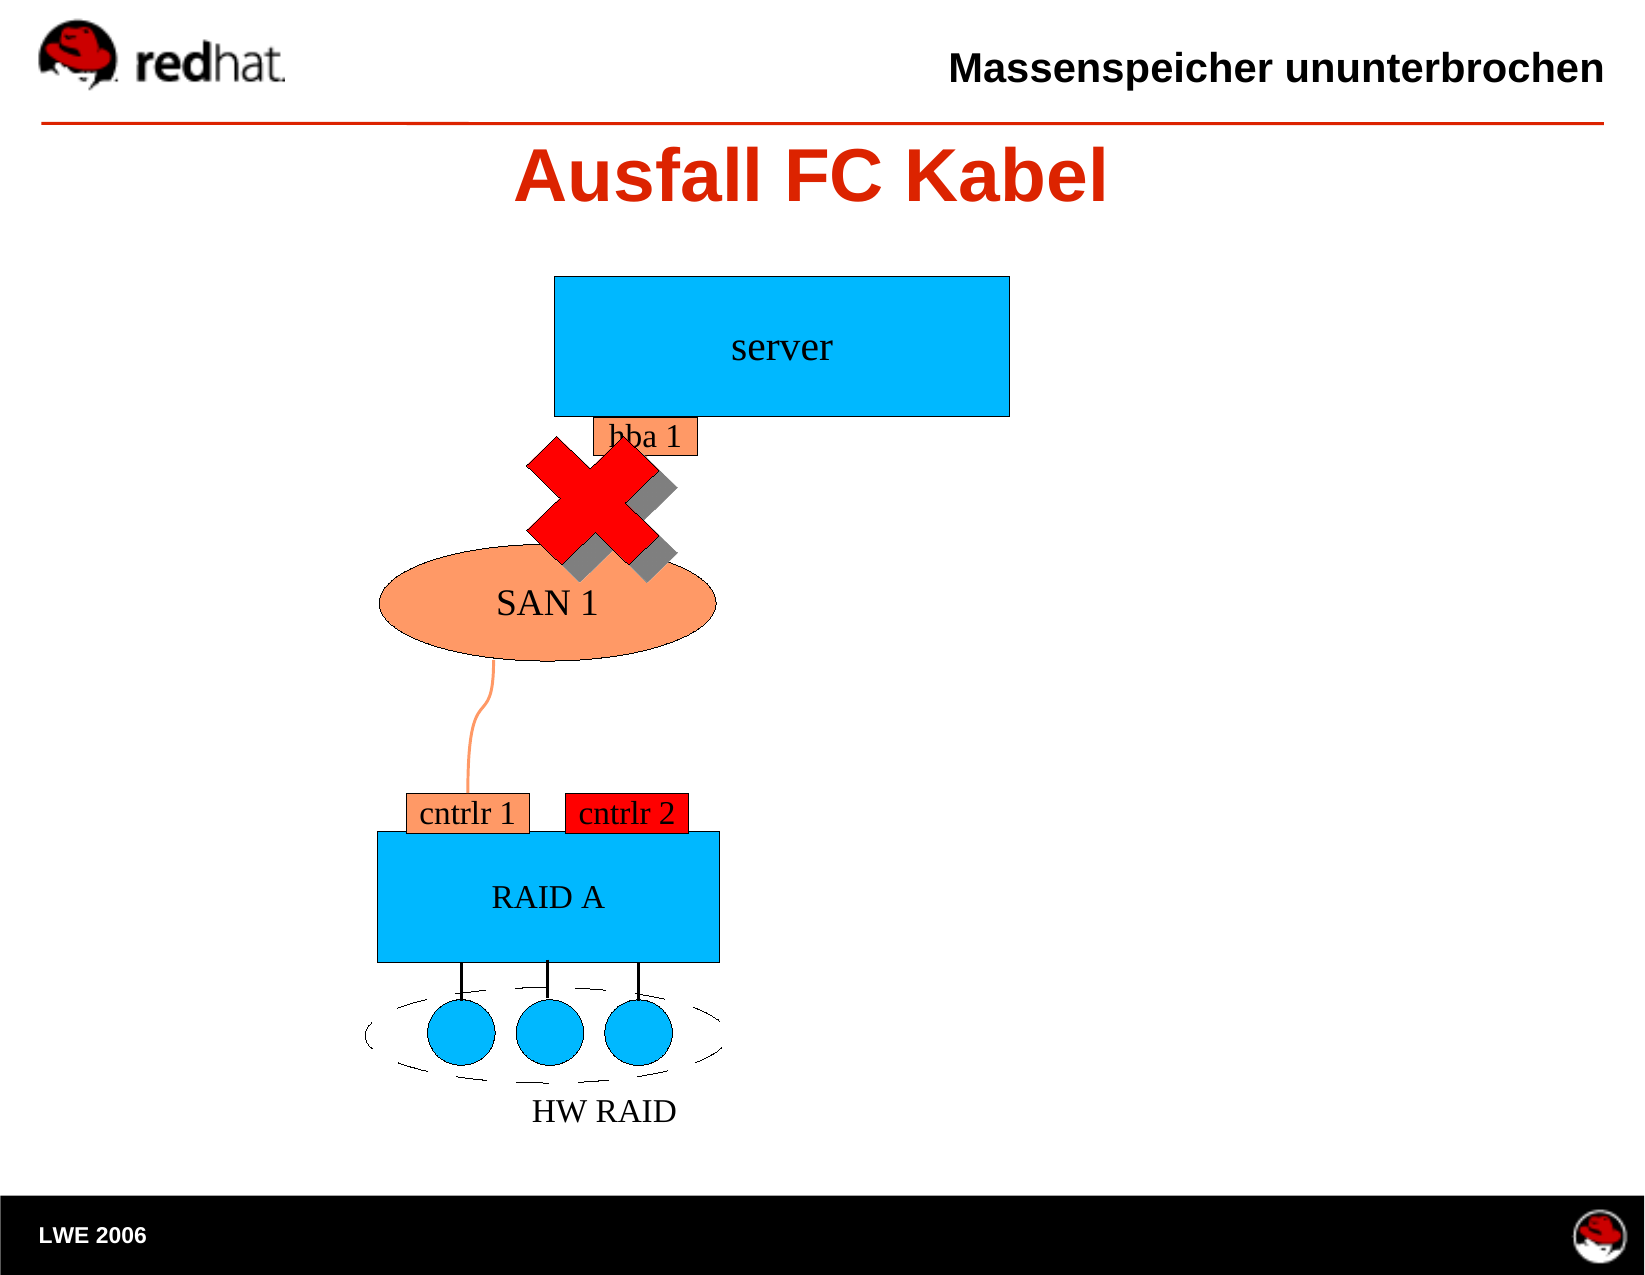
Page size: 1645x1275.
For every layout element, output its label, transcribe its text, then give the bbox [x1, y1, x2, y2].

text_box hba 1 [593, 417, 698, 456]
text_box HW RAID [531, 1092, 678, 1140]
text_box [526, 436, 678, 583]
picture [37, 17, 285, 102]
text_box SAN 1 [379, 544, 717, 662]
text_box cntrlr 1 [406, 793, 530, 834]
picture [1568, 1206, 1632, 1270]
text_box [427, 999, 496, 1066]
text_box RAID A [377, 831, 720, 963]
text_box server [554, 276, 1010, 417]
text_box [516, 989, 584, 1066]
text_box LWE 2006 [38, 1222, 382, 1252]
text_box cntrlr 2 [565, 793, 689, 834]
text_box Massenspeicher ununterbrochen [959, 44, 1606, 97]
text_box [0, 1195, 1645, 1275]
text_box [604, 999, 673, 1066]
text_box Ausfall FC Kabel [513, 132, 1127, 227]
